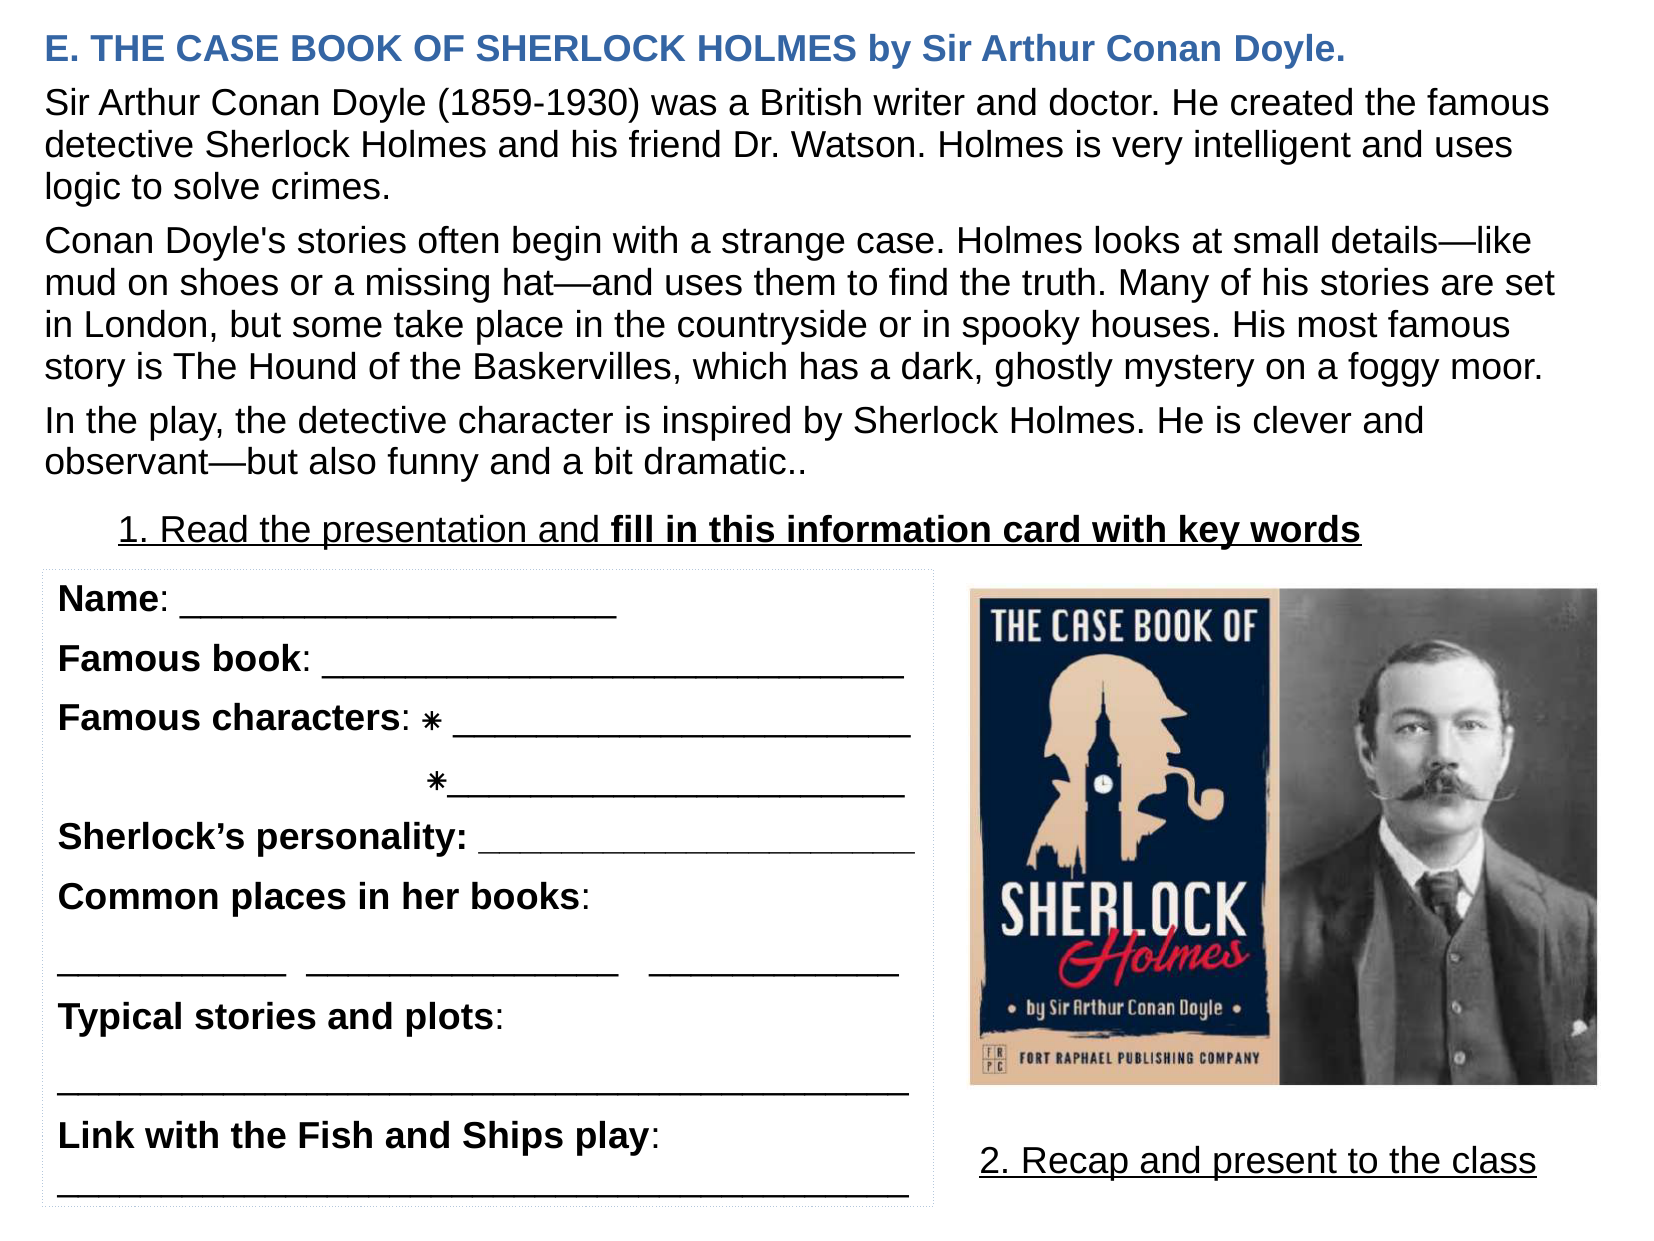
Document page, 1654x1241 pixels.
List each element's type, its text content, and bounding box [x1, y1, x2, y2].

text_box E. THE CASE BOOK OF SHERLOCK HOLMES by Sir Arthur Conan Doyle. Sir Arthur Conan Doyle (1859-1930) was a British writer and doctor. He created the famous detective Sherlock Holmes and his friend Dr. Watson. Holmes is very intelligent and uses logic to solve crimes. Conan Doyle's stories often begin with a strange case. Holmes looks at small details—like mud on shoes or a missing hat—and uses them to find the truth. Many of his stories are set in London, but some take place in the countryside or in spooky houses. His most famous story is The Hound of the Baskervilles, which has a dark, ghostly mystery on a foggy moor. In the play, the detective character is inspired by Sherlock Holmes. He is clever and observant—but also funny and a bit dramatic.. [29, 20, 1601, 491]
text_box 1. Read the presentation and fill in this information card with key words [103, 500, 1377, 558]
text_box Name: _____________________ Famous book: ____________________________ Famous characters: ⁕ ______________________ ⁕______________________ Sherlock’s personality: _____________________ Common places in her books: ___________ _______________ ____________ Typical stories and plots: _________________________________________ Link with the Fish and Ships play: _________________________________________ [42, 569, 934, 1207]
text_box 2. Recap and present to the class [964, 1132, 1553, 1190]
picture [966, 583, 1602, 1093]
